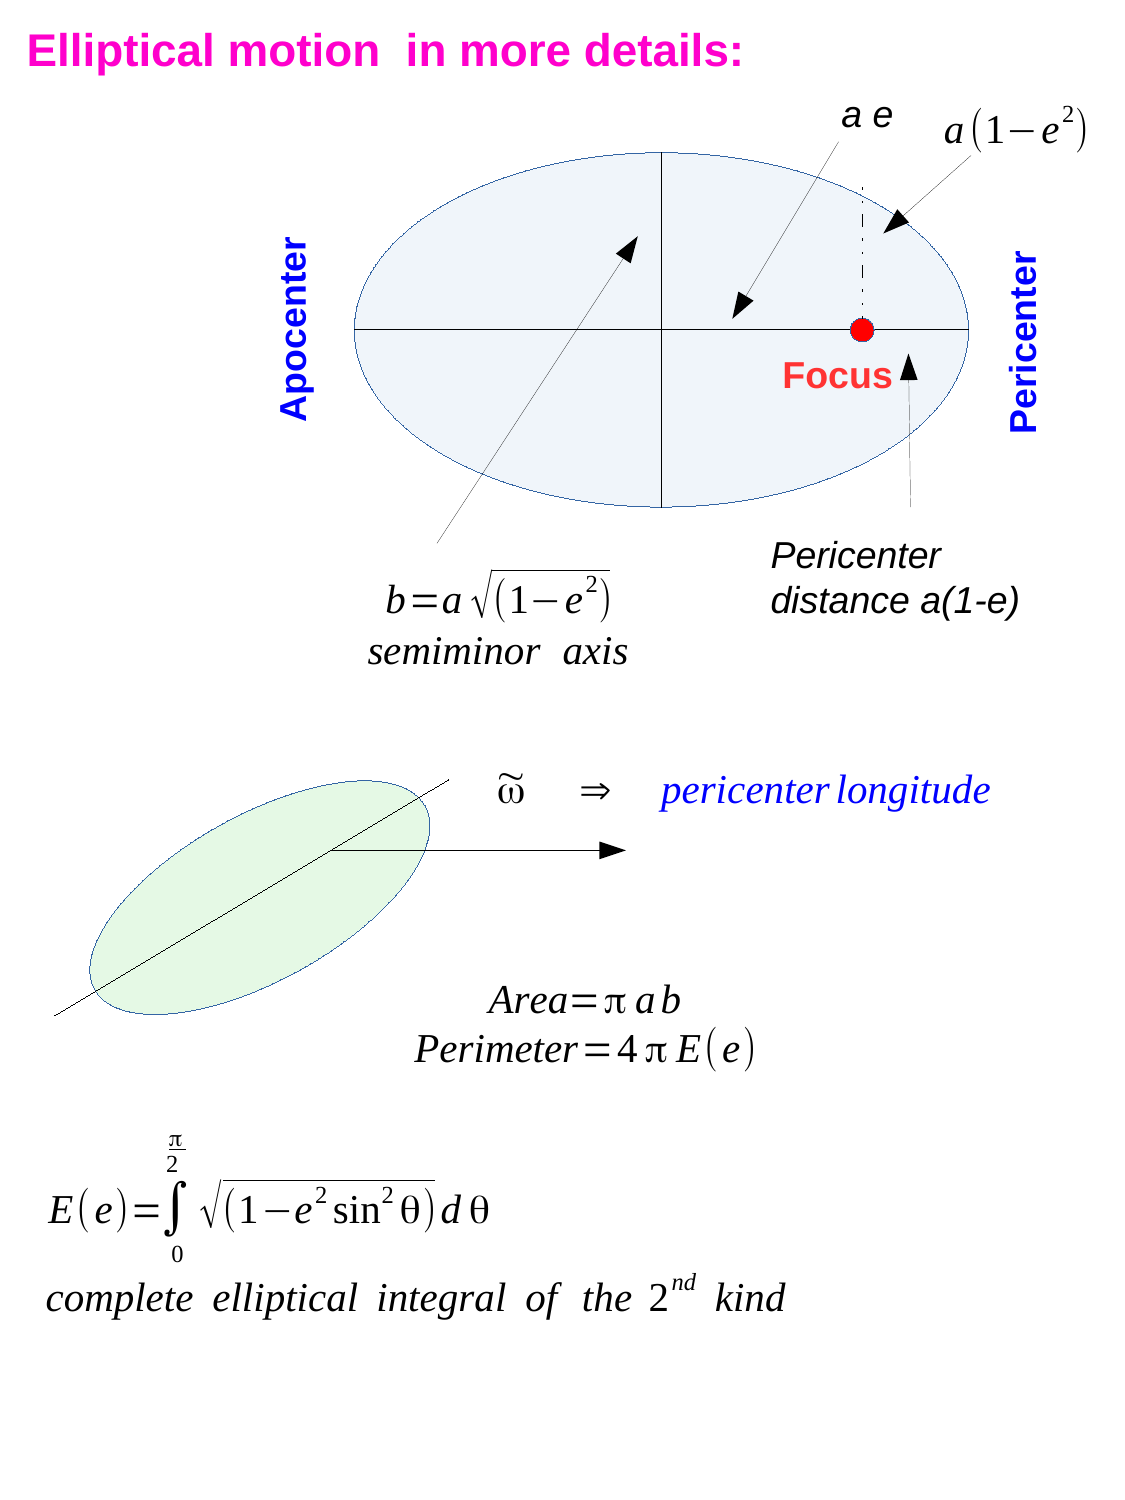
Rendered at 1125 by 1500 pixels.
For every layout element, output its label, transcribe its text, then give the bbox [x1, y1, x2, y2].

chart [933, 99, 1099, 154]
text_box [89, 780, 430, 1015]
chart [35, 1133, 797, 1322]
chart [401, 977, 766, 1075]
text_box Pericenter distance a(1-e) [755, 523, 1040, 674]
chart [484, 767, 1002, 814]
text_box [354, 152, 661, 329]
text_box Elliptical motion in more details: [11, 13, 922, 119]
text_box a e [826, 82, 981, 188]
text_box [662, 152, 969, 508]
text_box Focus [767, 343, 945, 449]
text_box Apocenter [259, 177, 321, 438]
text_box [354, 330, 575, 474]
text_box Pericenter [990, 188, 1052, 450]
chart [357, 567, 639, 673]
text_box [483, 330, 661, 508]
